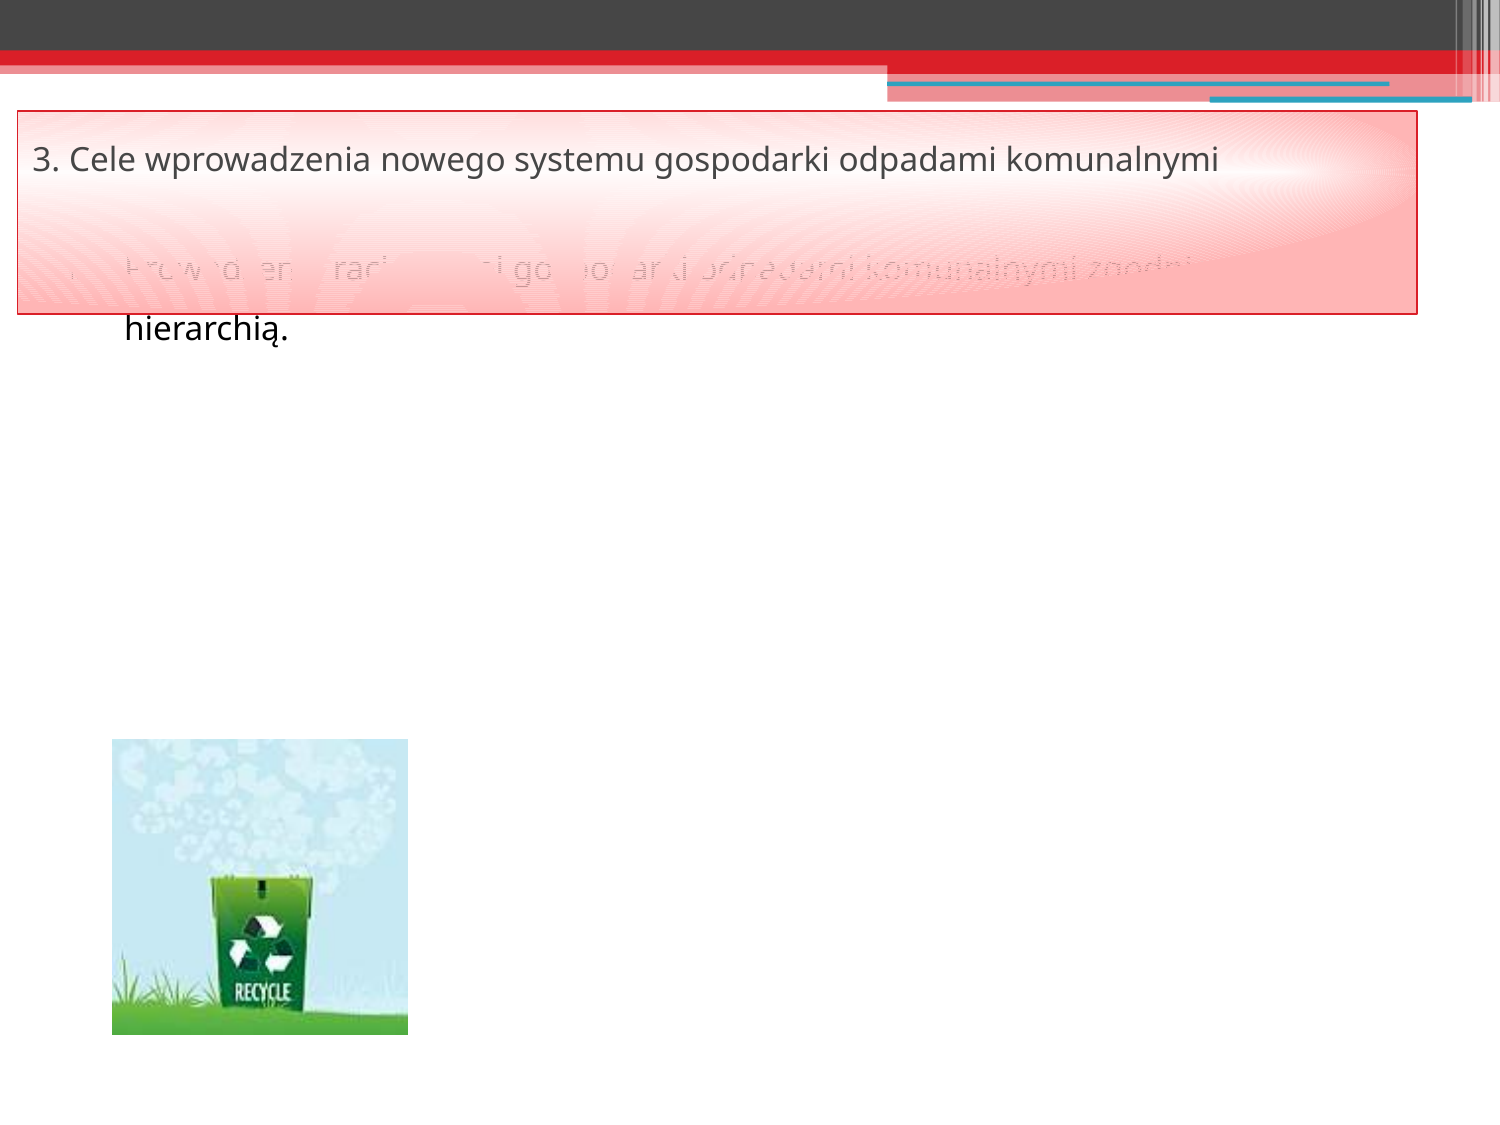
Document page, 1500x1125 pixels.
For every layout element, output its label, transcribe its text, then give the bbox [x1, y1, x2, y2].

picture [53, 373, 1447, 1094]
title 3. Cele wprowadzenia nowego systemu gospodarki odpadami komunalnymi [17, 111, 1418, 314]
text_box Prowadzenie racjonalnej gospodarki odpadami komunalnymi zgodnie z przyjętą hierarchią. [53, 219, 1471, 355]
